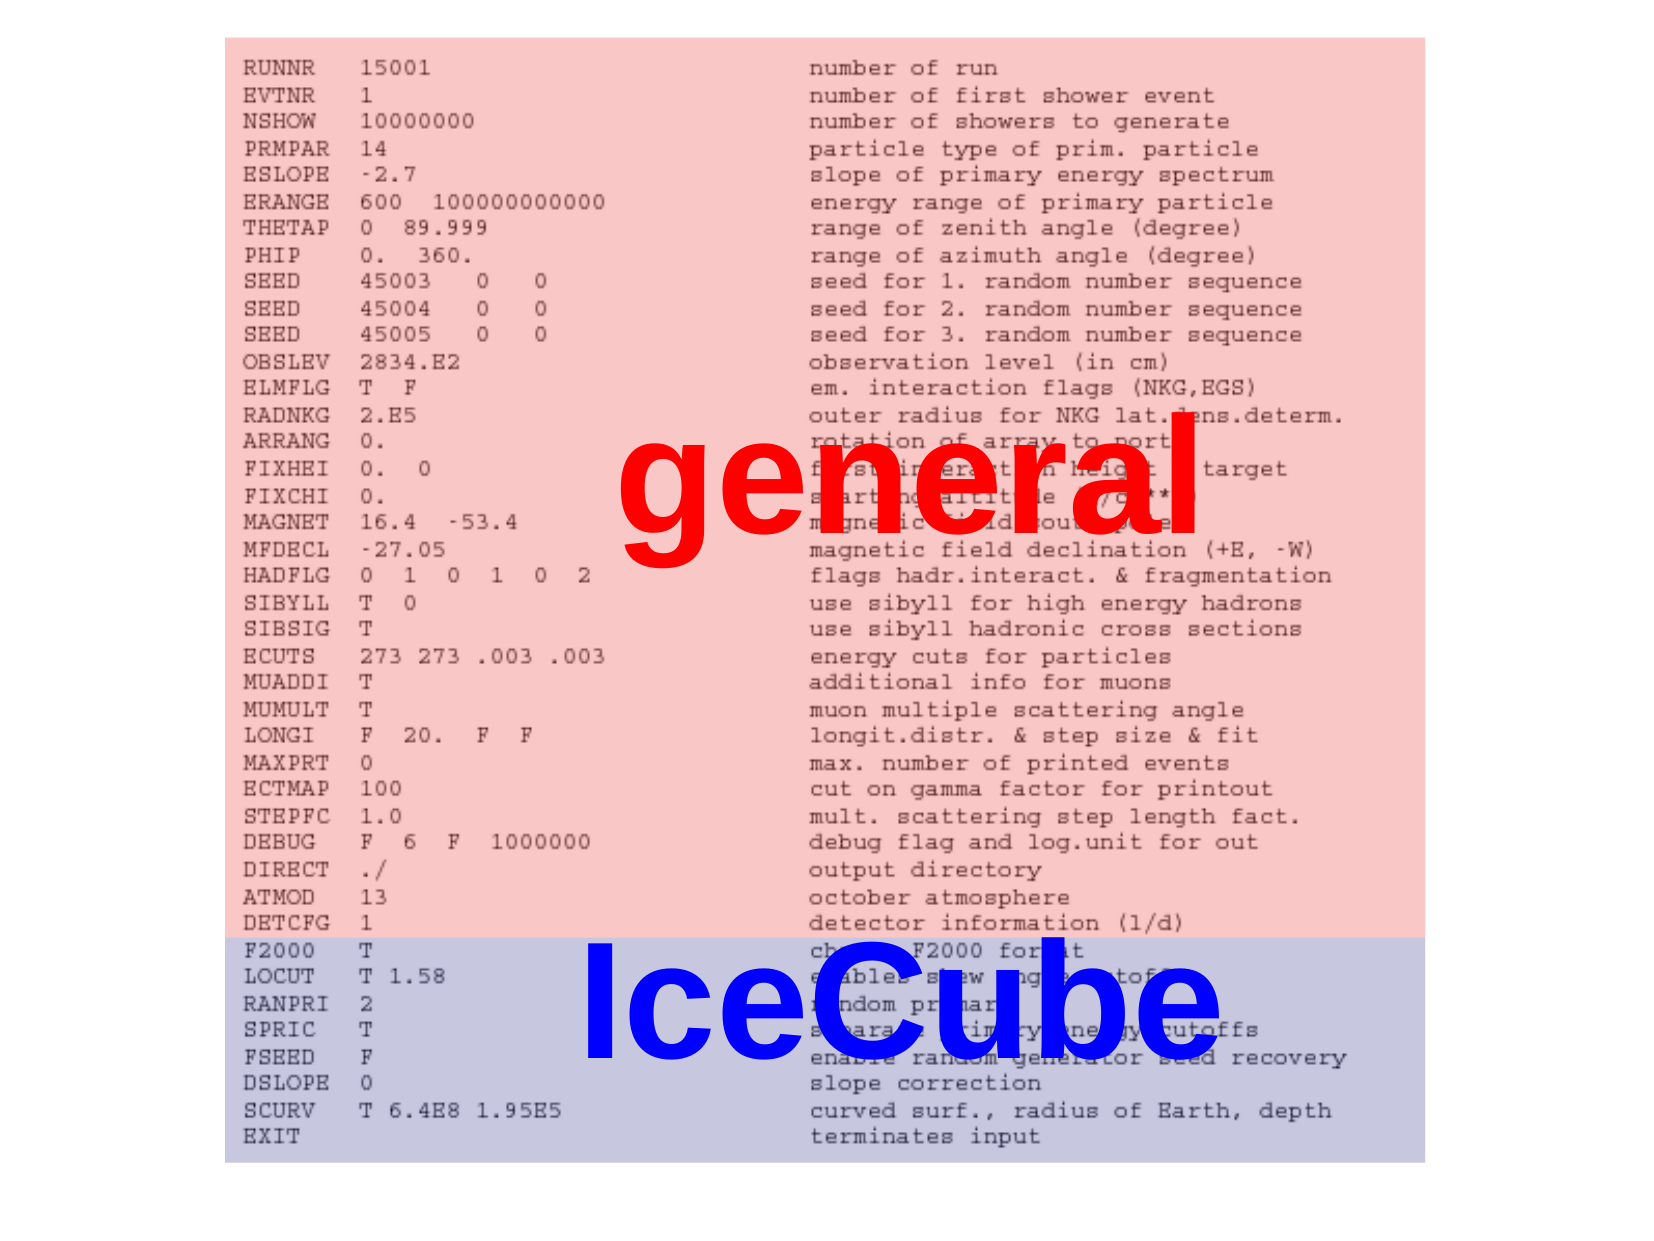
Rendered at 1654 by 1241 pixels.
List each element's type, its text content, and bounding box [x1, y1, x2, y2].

text_box IceCube [562, 900, 1242, 1167]
text_box general [600, 375, 1226, 642]
text_box [225, 37, 1426, 1163]
